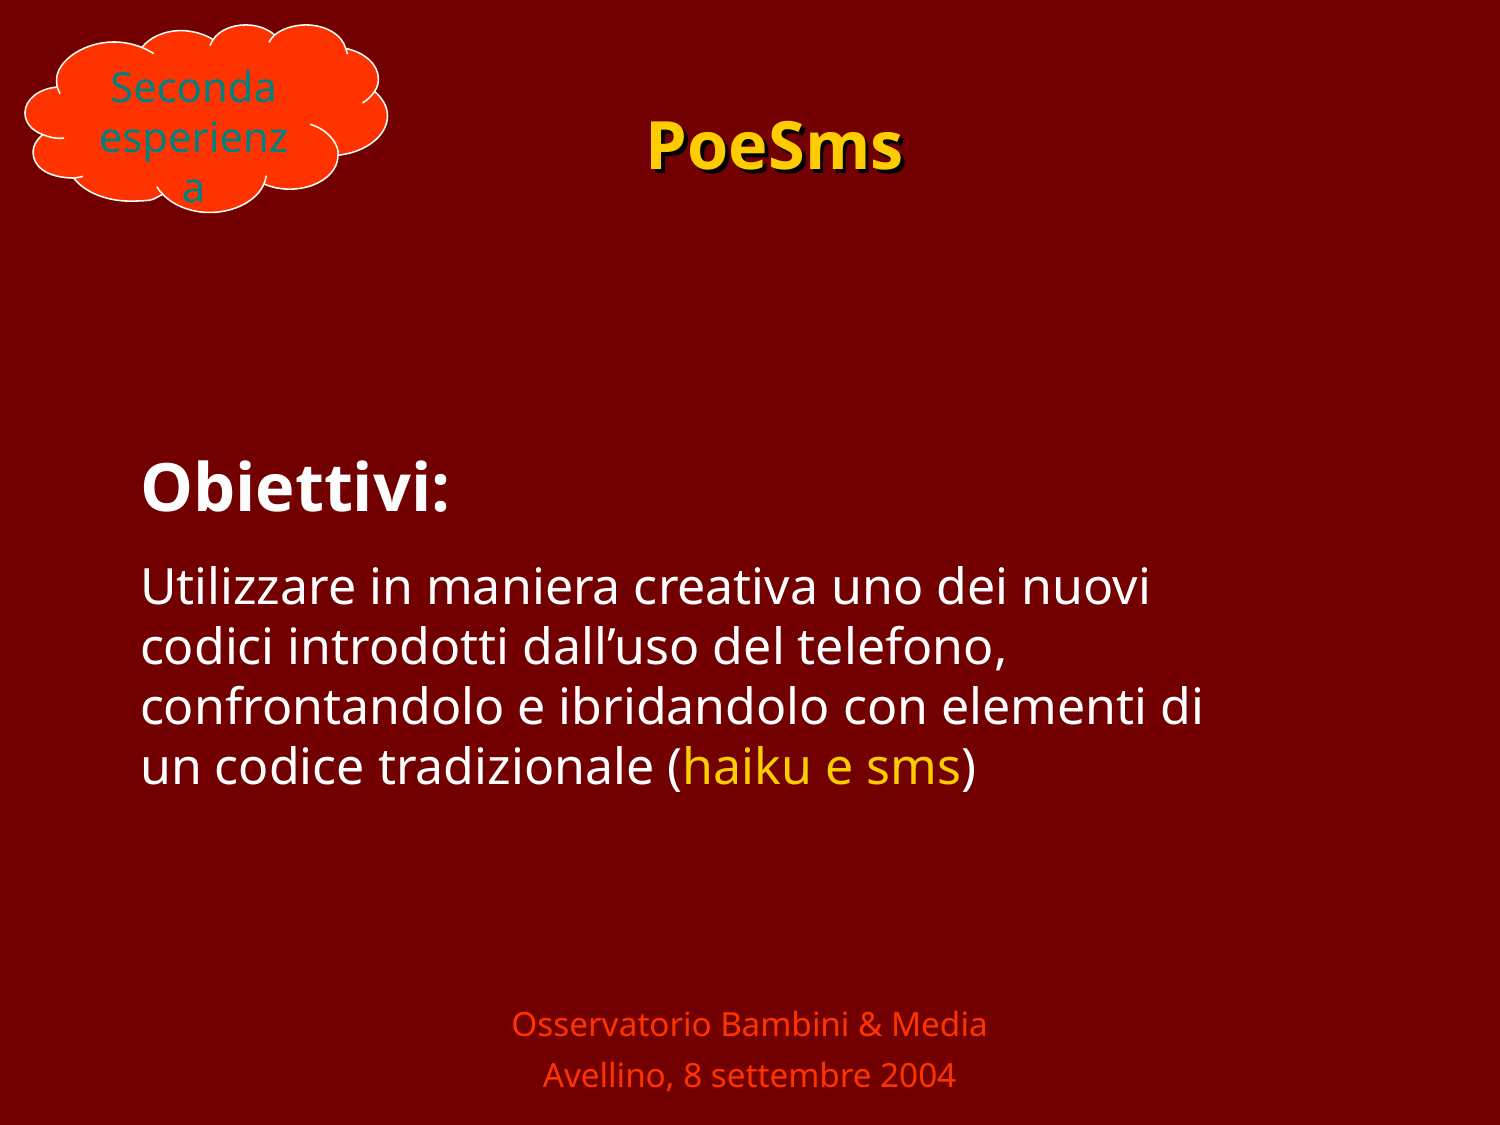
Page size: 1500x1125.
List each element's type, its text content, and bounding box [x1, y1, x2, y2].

text_box Seconda esperienza [24, 24, 388, 213]
text_box PoeSms [325, 95, 1225, 190]
text_box Obiettivi: Utilizzare in maniera creativa uno dei nuovi codici introdotti dall’uso del telefono, confrontandolo e ibridandolo con elementi di un codice tradizionale (haiku e sms) [125, 437, 1276, 803]
text_box Osservatorio Bambini & Media Avellino, 8 settembre 2004 [24, 1012, 1475, 1100]
